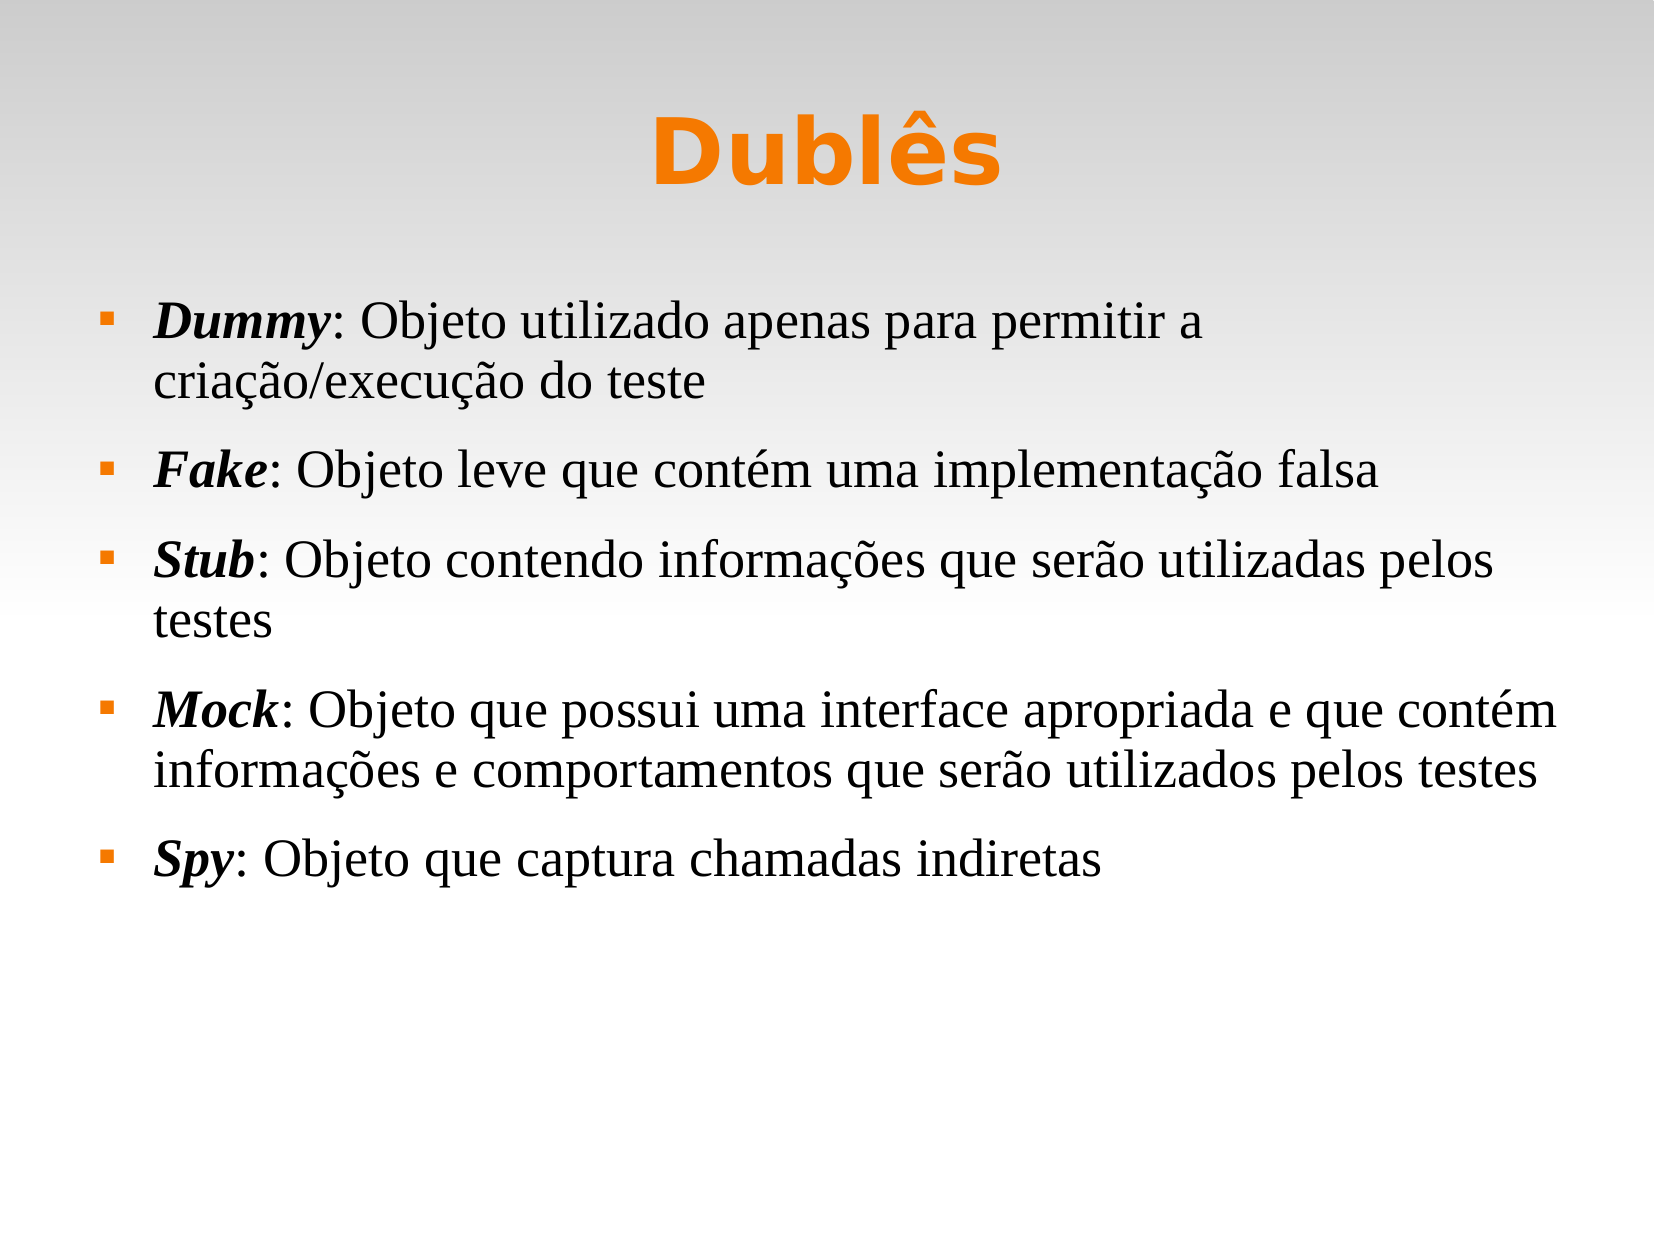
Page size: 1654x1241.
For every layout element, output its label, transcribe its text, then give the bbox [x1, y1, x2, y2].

list Dummy: Objeto utilizado apenas para permitir a criação/execução do teste Fake: Objeto leve que contém uma implementação falsa Stub: Objeto contendo informações que serão utilizadas pelos testes Mock: Objeto que possui uma interface apropriada e que contém informações e comportamentos que serão utilizados pelos testes Spy: Objeto que captura chamadas indiretas [82, 290, 1571, 1109]
title Dublês [82, 49, 1571, 257]
